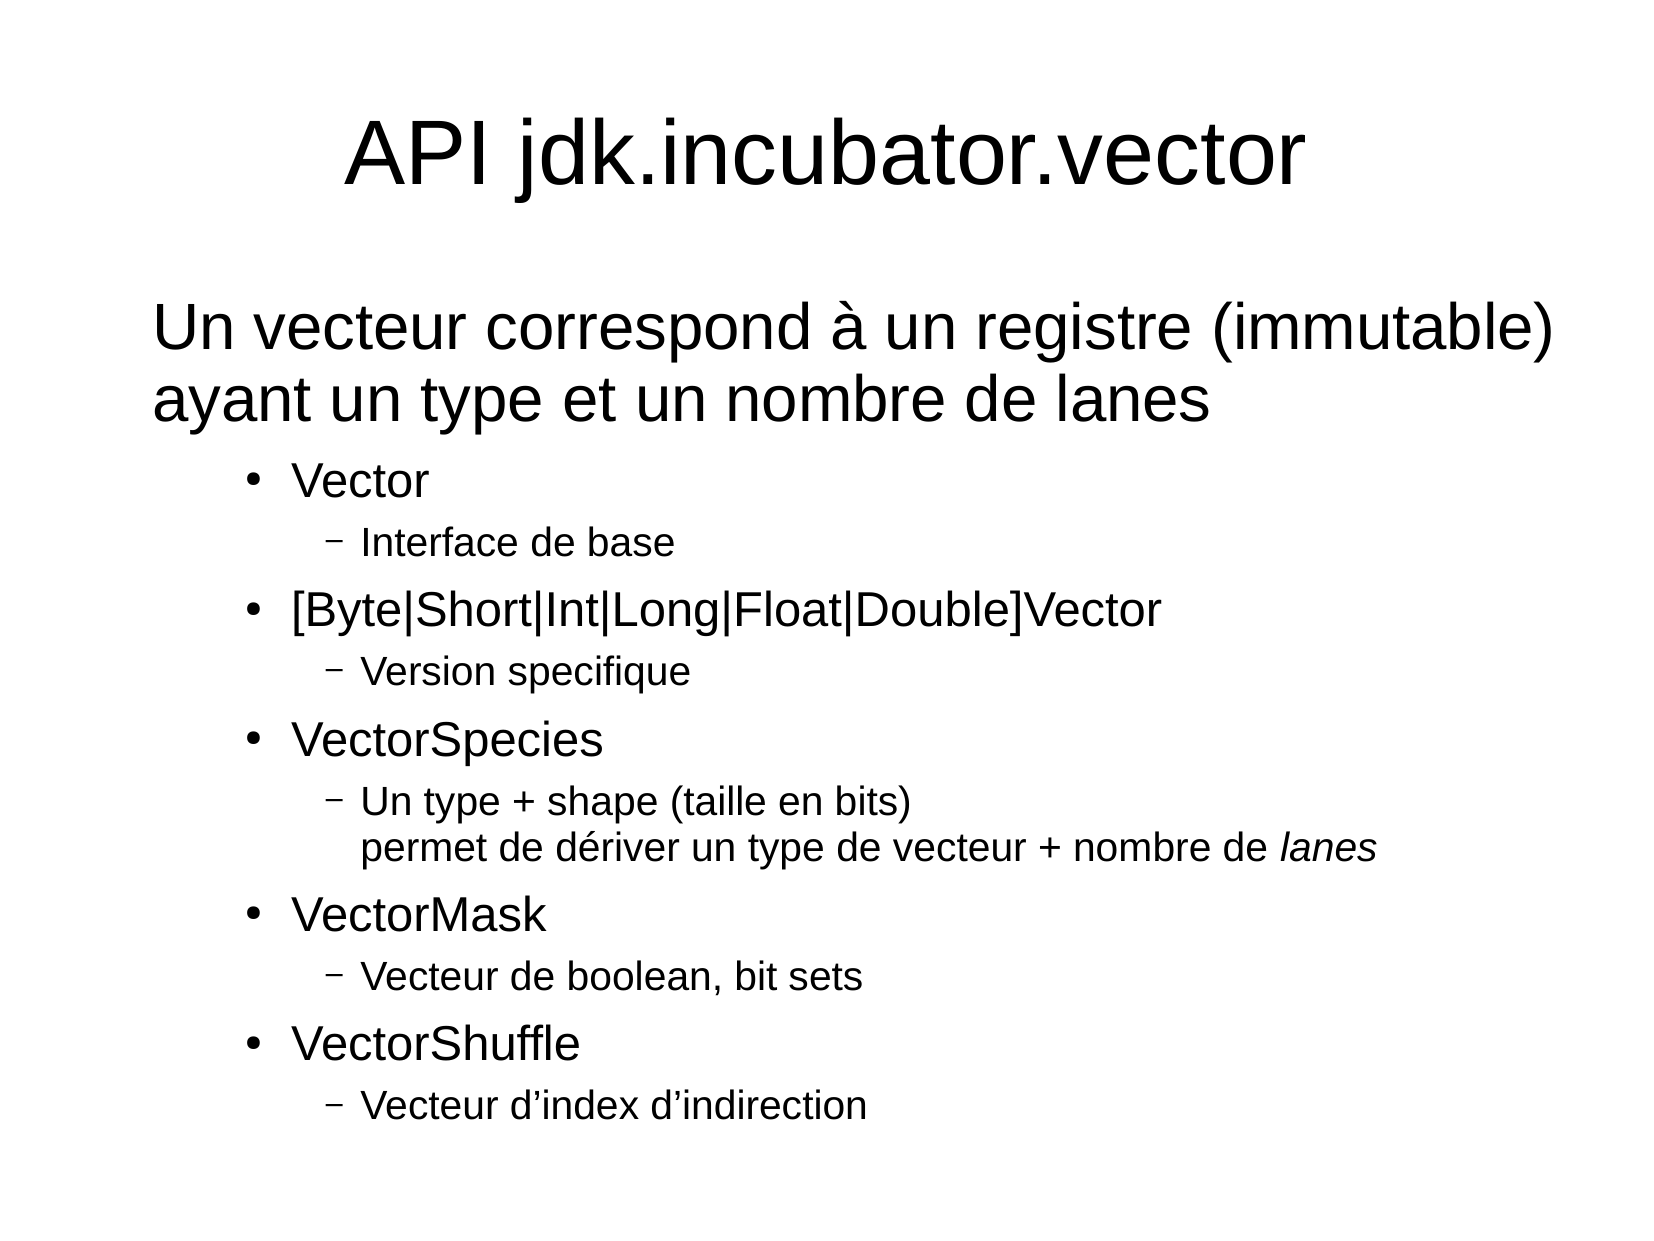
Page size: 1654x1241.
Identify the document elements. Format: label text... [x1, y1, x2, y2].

list Un vecteur correspond à un registre (immutable) ayant un type et un nombre de lanes Vector Interface de base [Byte|Short|Int|Long|Float|Double]Vector Version specifique VectorSpecies Un type + shape (taille en bits) permet de dériver un type de vecteur + nombre de lanes VectorMask Vecteur de boolean, bit sets VectorShuffle Vecteur d’index d’indirection [82, 290, 1571, 1156]
title API jdk.incubator.vector [82, 49, 1571, 257]
